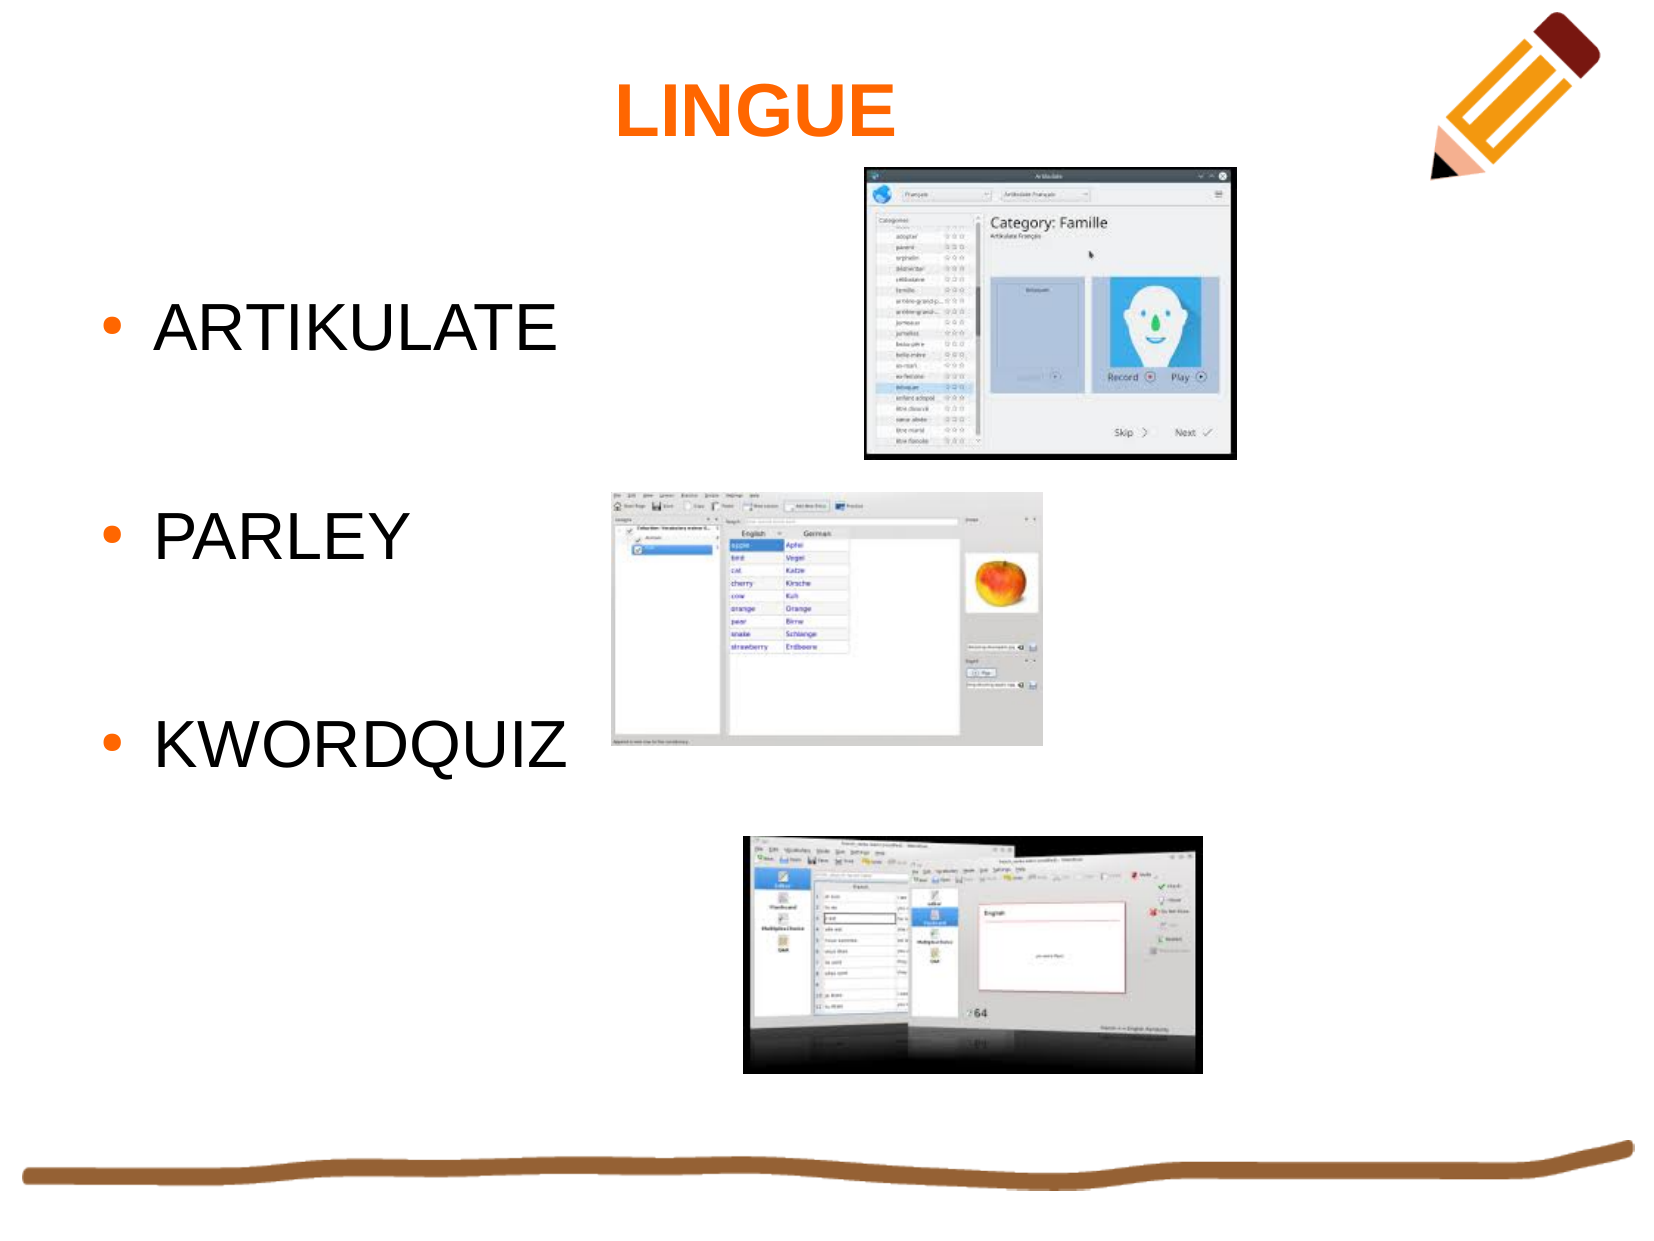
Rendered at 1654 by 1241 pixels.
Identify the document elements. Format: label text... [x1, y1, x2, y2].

picture [22, 1140, 1635, 1191]
picture [743, 836, 1203, 1074]
list ARTIKULATE PARLEY KWORDQUIZ [82, 290, 1571, 1122]
picture [611, 492, 1043, 746]
picture [1430, 12, 1601, 181]
picture [864, 167, 1237, 460]
title LINGUE [82, 49, 1430, 172]
